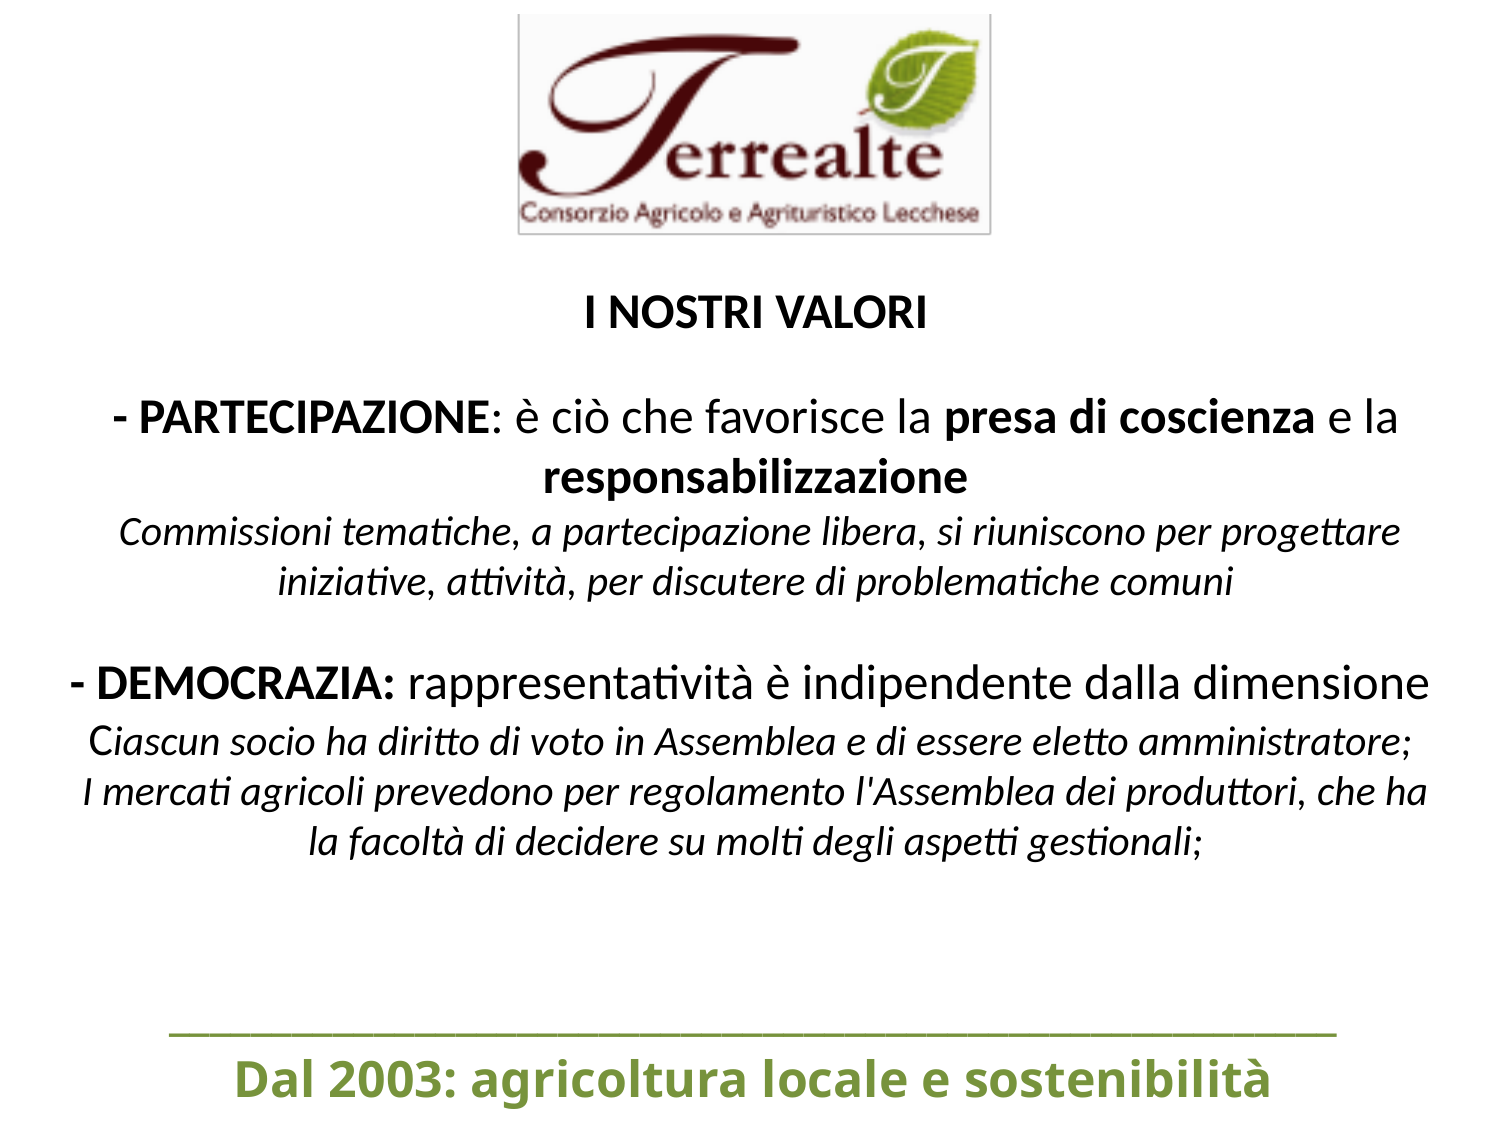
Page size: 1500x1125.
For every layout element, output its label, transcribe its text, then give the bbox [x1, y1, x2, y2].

text_box _________________________________________________________ Dal 2003: agricoltura locale e sostenibilità [6, 968, 1500, 1120]
picture [0, 14, 1500, 286]
title I NOSTRI VALORI - PARTECIPAZIONE: è ciò che favorisce la presa di coscienza e la responsabilizzazione Commissioni tematiche, a partecipazione libera, si riuniscono per progettare iniziative, attività, per discutere di problematiche comuni - DEMOCRAZIA: rappresentatività è indipendente dalla dimensione Ciascun socio ha diritto di voto in Assemblea e di essere eletto amministratore; I mercati agricoli prevedono per regolamento l'Assemblea dei produttori, che ha la facoltà di decidere su molti degli aspetti gestionali; [47, 271, 1465, 969]
